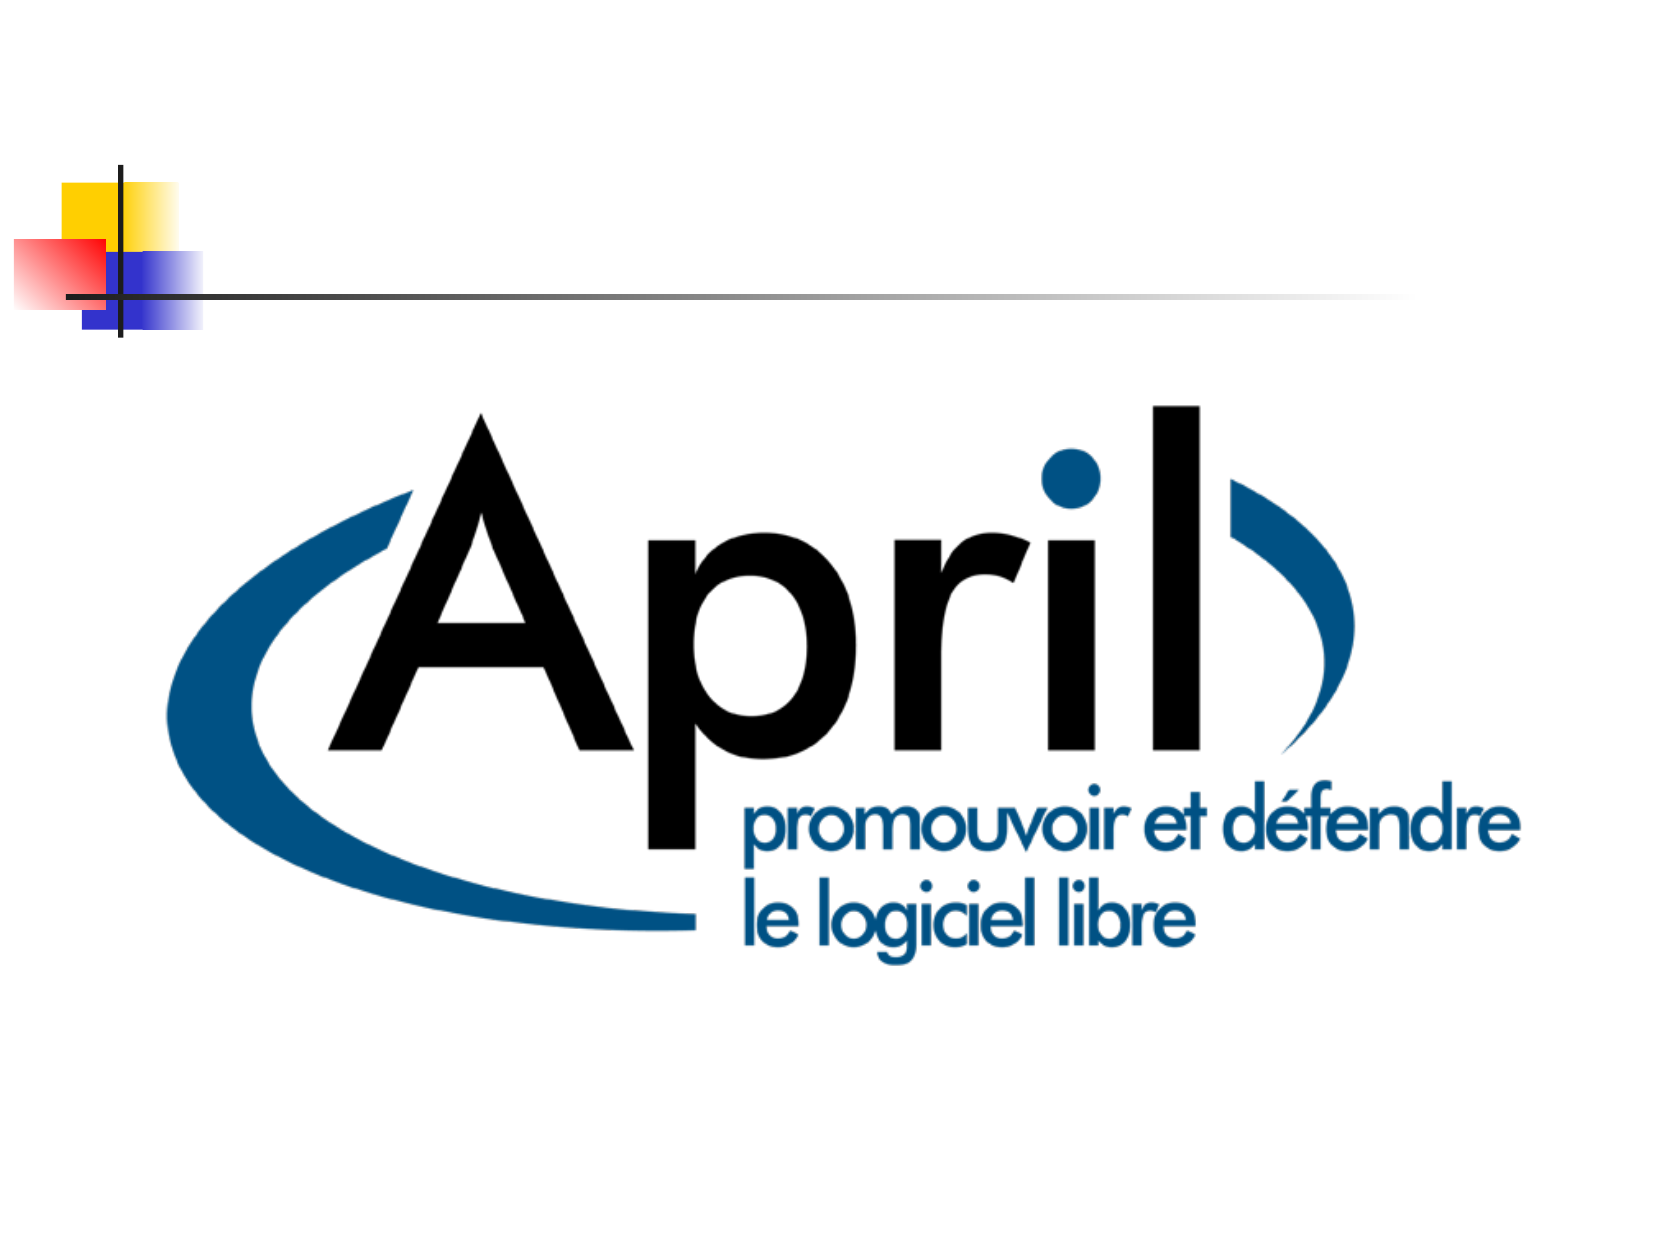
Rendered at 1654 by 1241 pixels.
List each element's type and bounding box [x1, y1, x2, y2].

picture [153, 178, 1536, 1182]
